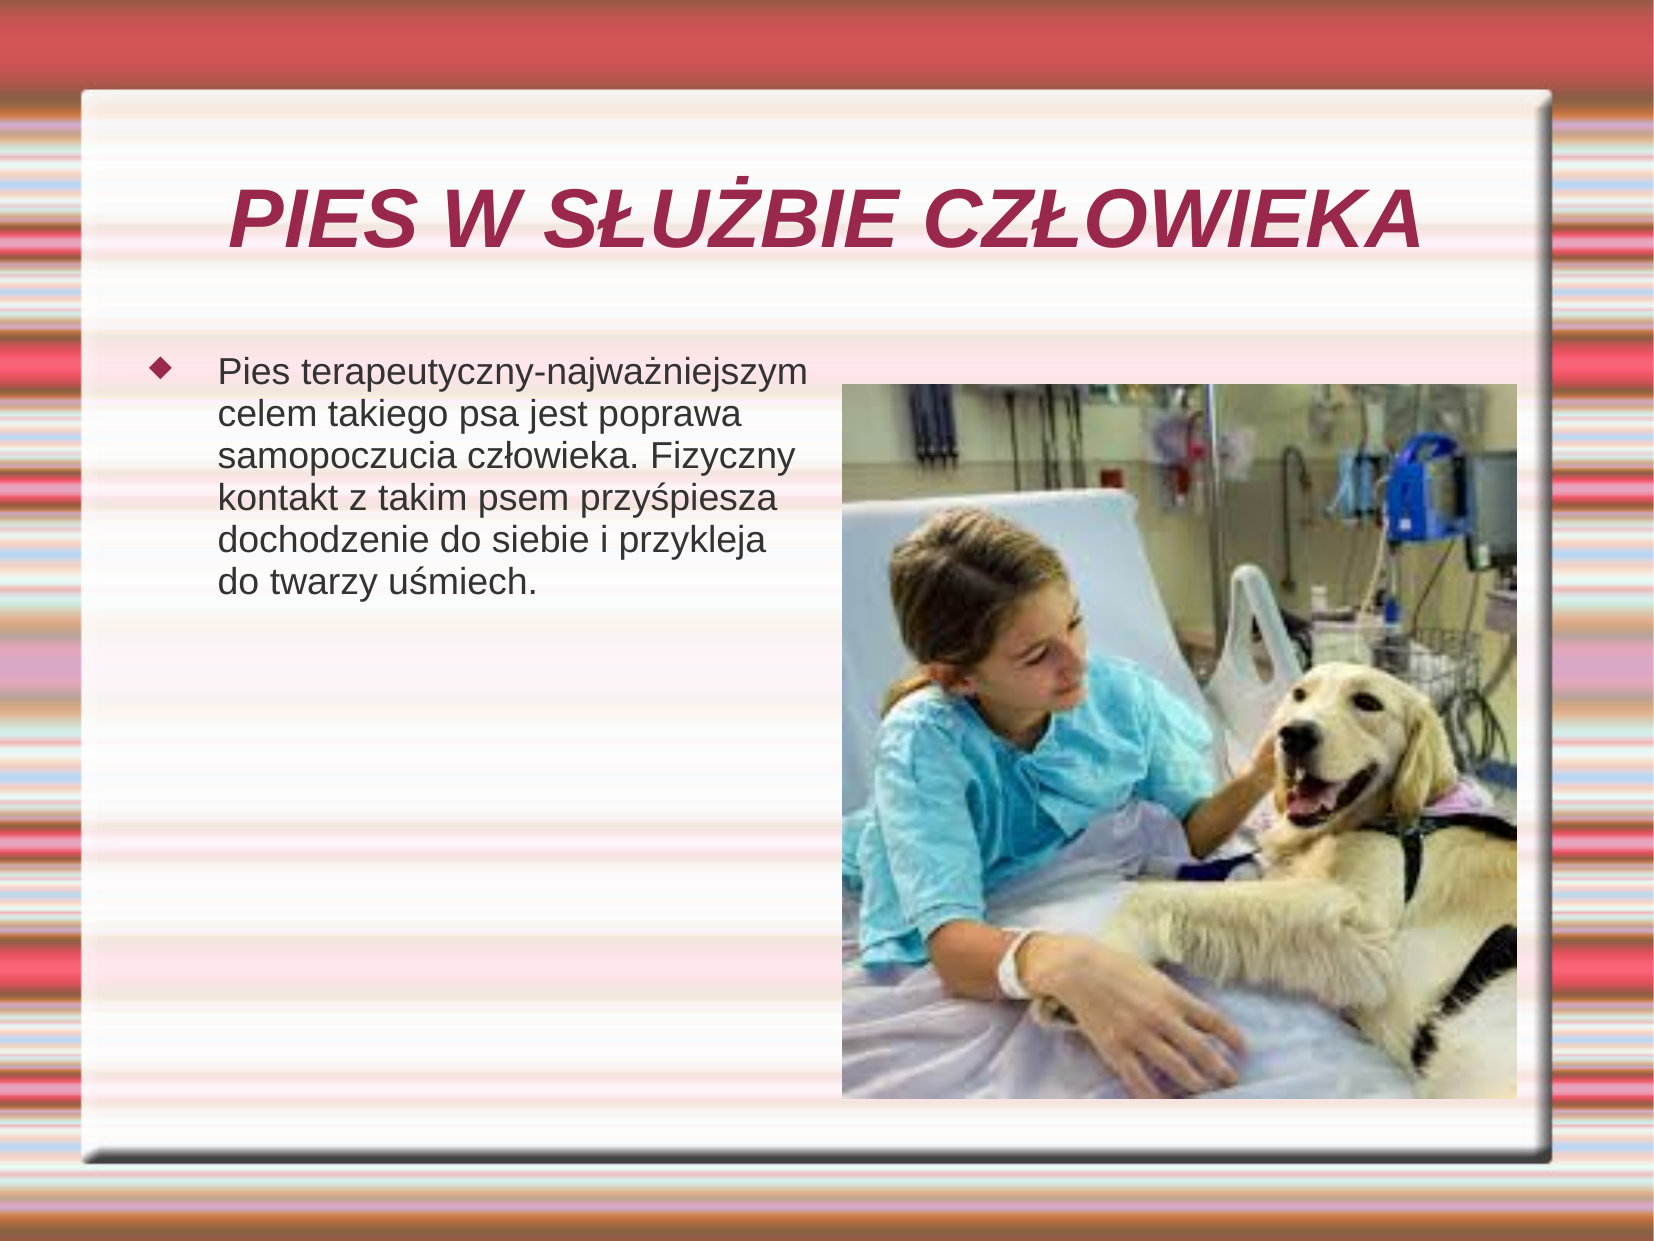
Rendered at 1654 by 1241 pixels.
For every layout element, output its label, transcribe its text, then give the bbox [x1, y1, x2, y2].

list Pies terapeutyczny-najważniejszym celem takiego psa jest poprawa samopoczucia człowieka. Fizyczny kontakt z takim psem przyśpiesza dochodzenie do siebie i przykleja do twarzy uśmiech. [134, 350, 809, 1133]
picture [0, 0, 1654, 1241]
title PIES W SŁUŻBIE CZŁOWIEKA [121, 114, 1534, 322]
